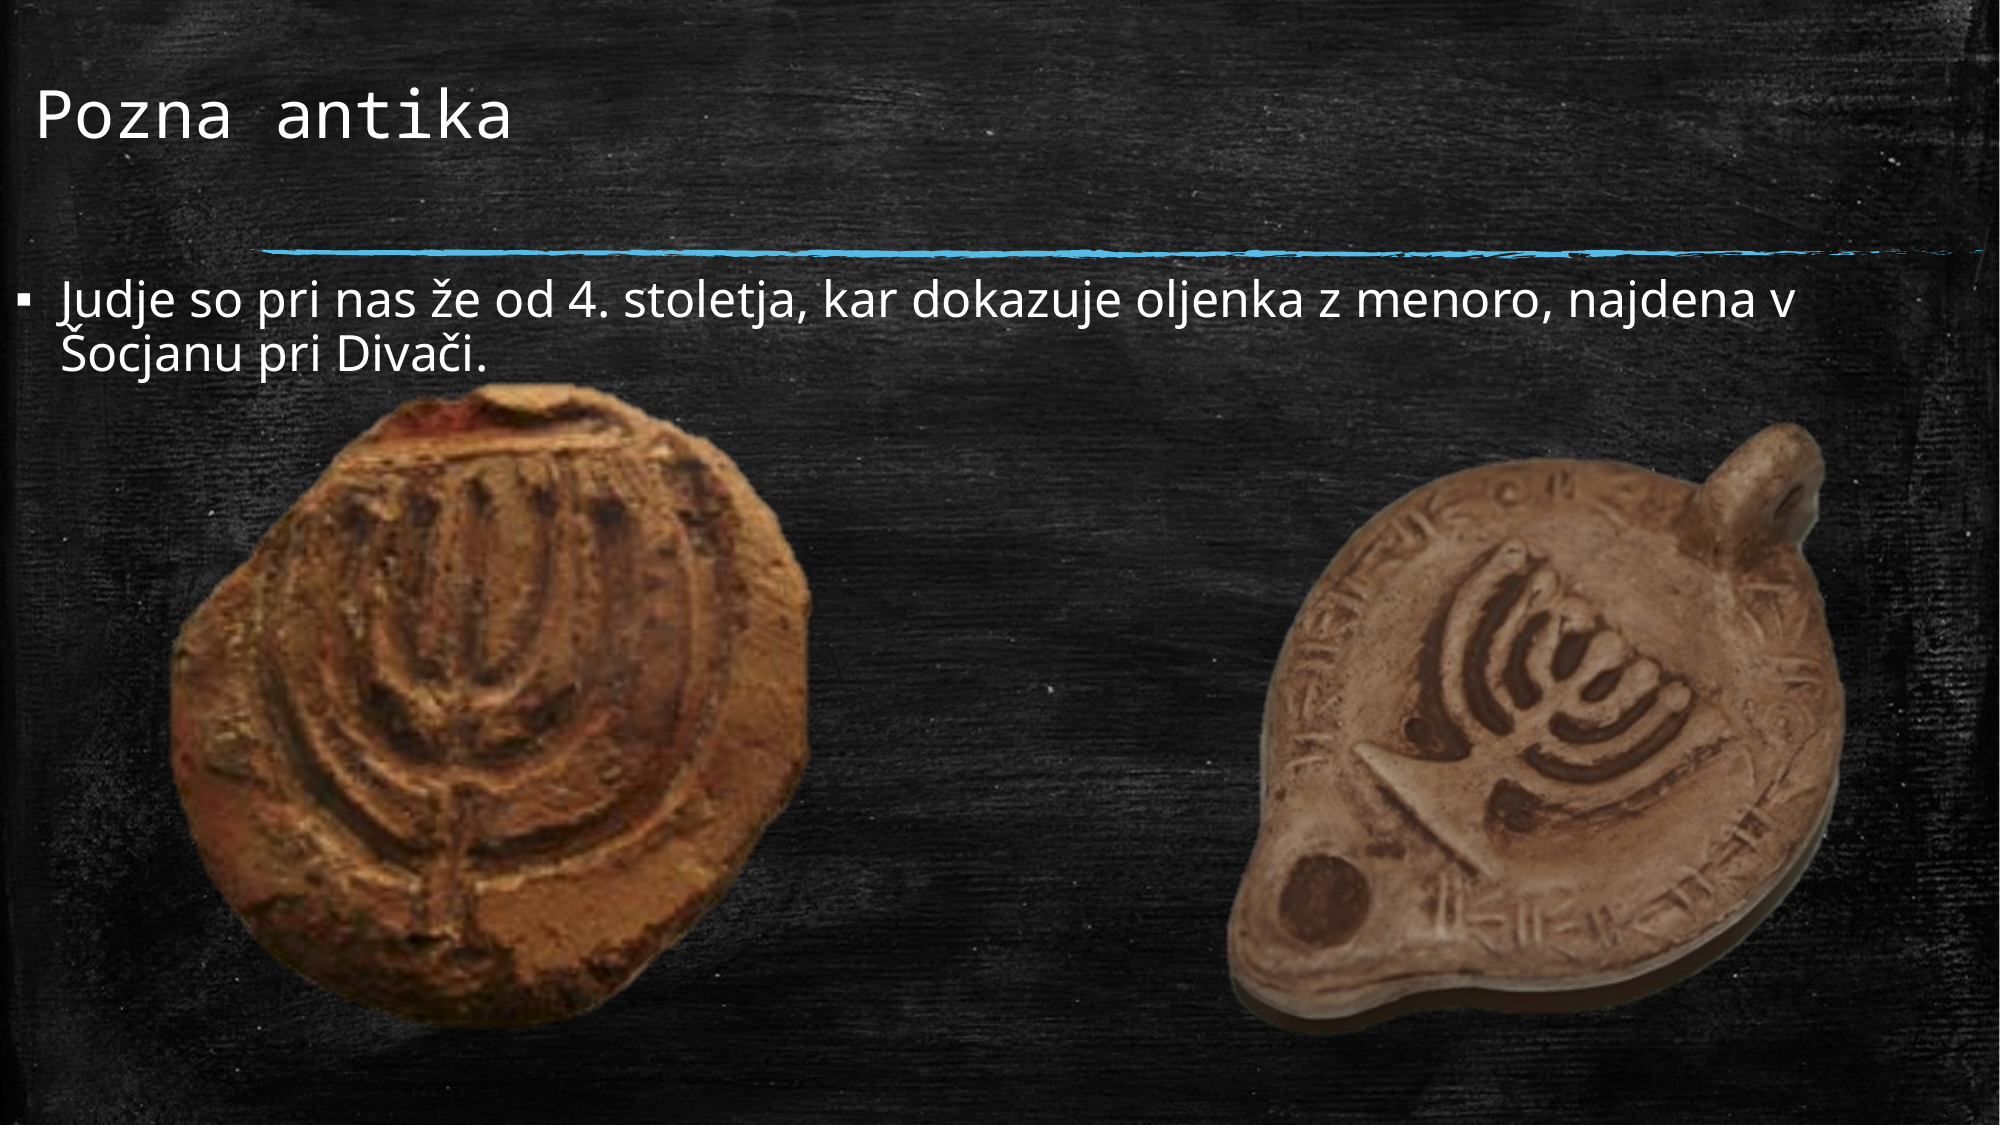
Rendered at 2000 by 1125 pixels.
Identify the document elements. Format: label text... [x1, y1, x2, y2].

list Judje so pri nas že od 4. stoletja, kar dokazuje oljenka z menoro, najdena v Šocjanu pri Divači. [0, 267, 1992, 1106]
picture [160, 373, 823, 1048]
picture [1212, 407, 1851, 1046]
title Pozna antika [19, 19, 1378, 161]
picture [0, 0, 2000, 1125]
